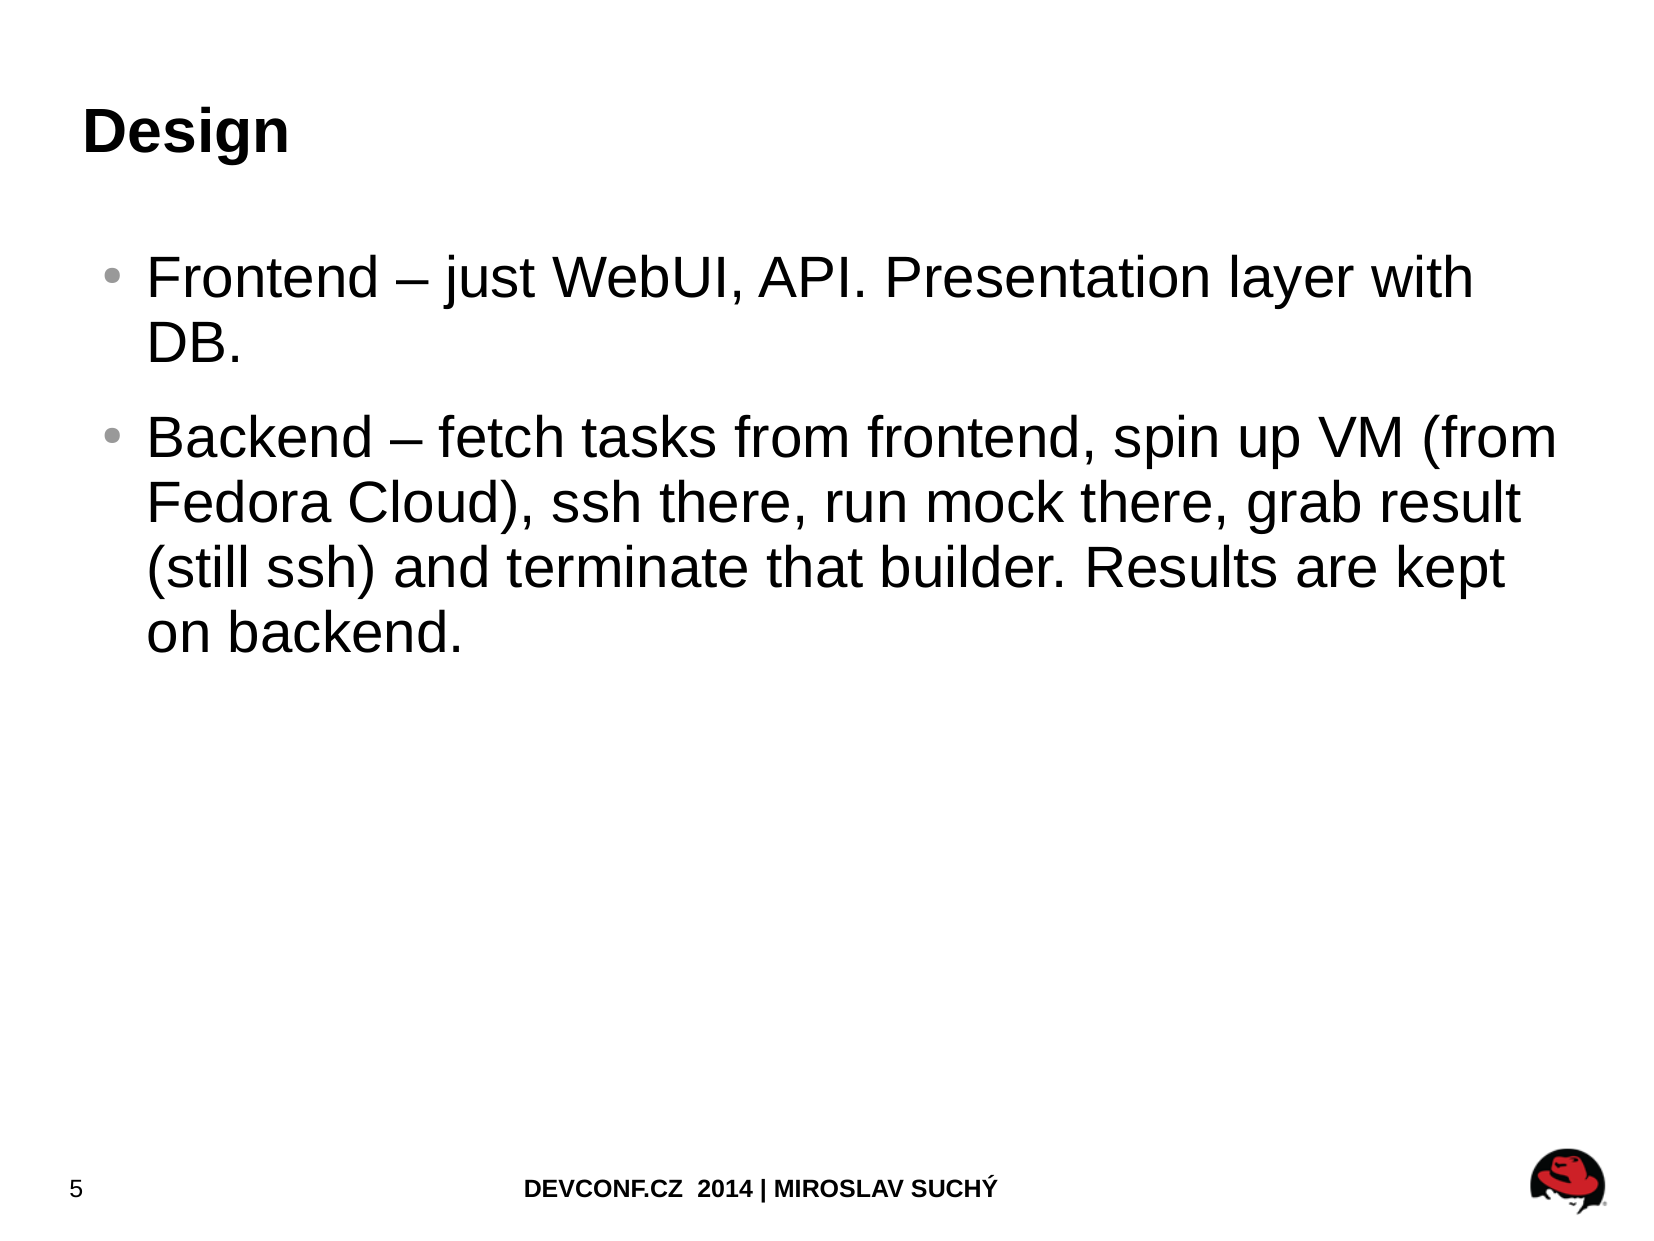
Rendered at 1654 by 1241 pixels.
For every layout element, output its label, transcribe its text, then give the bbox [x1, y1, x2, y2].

picture [1529, 1146, 1613, 1224]
title Design [82, 37, 1571, 226]
list Frontend – just WebUI, API. Presentation layer with DB. Backend – fetch tasks from frontend, spin up VM (from Fedora Cloud), ssh there, run mock there, grab result (still ssh) and terminate that builder. Results are kept on backend. [86, 244, 1576, 1039]
